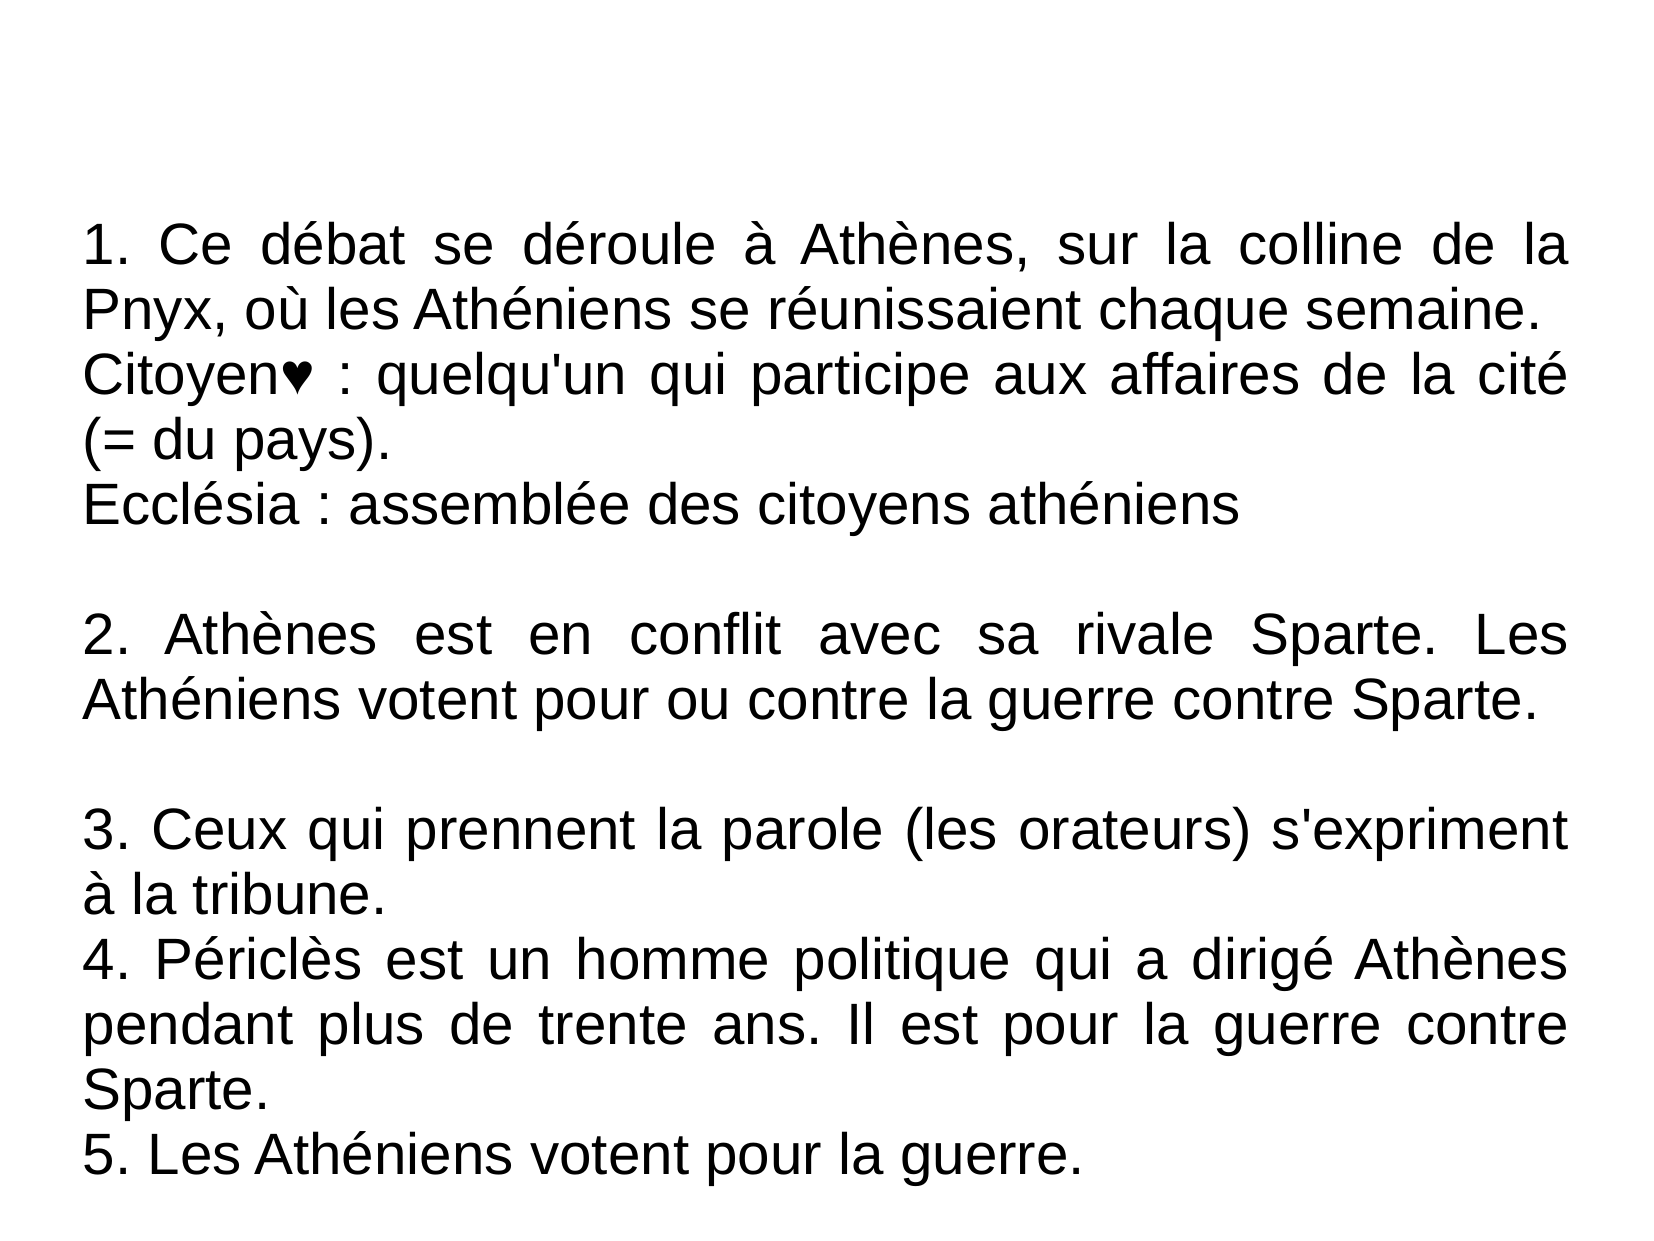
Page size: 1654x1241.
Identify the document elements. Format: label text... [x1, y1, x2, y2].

subtitle 1. Ce débat se déroule à Athènes, sur la colline de la Pnyx, où les Athéniens se réunissaient chaque semaine. Citoyen♥ : quelqu'un qui participe aux affaires de la cité (= du pays). Ecclésia : assemblée des citoyens athéniens 2. Athènes est en conflit avec sa rivale Sparte. Les Athéniens votent pour ou contre la guerre contre Sparte. 3. Ceux qui prennent la parole (les orateurs) s'expriment à la tribune. 4. Périclès est un homme politique qui a dirigé Athènes pendant plus de trente ans. Il est pour la guerre contre Sparte. 5. Les Athéniens votent pour la guerre. [82, 213, 1571, 1186]
